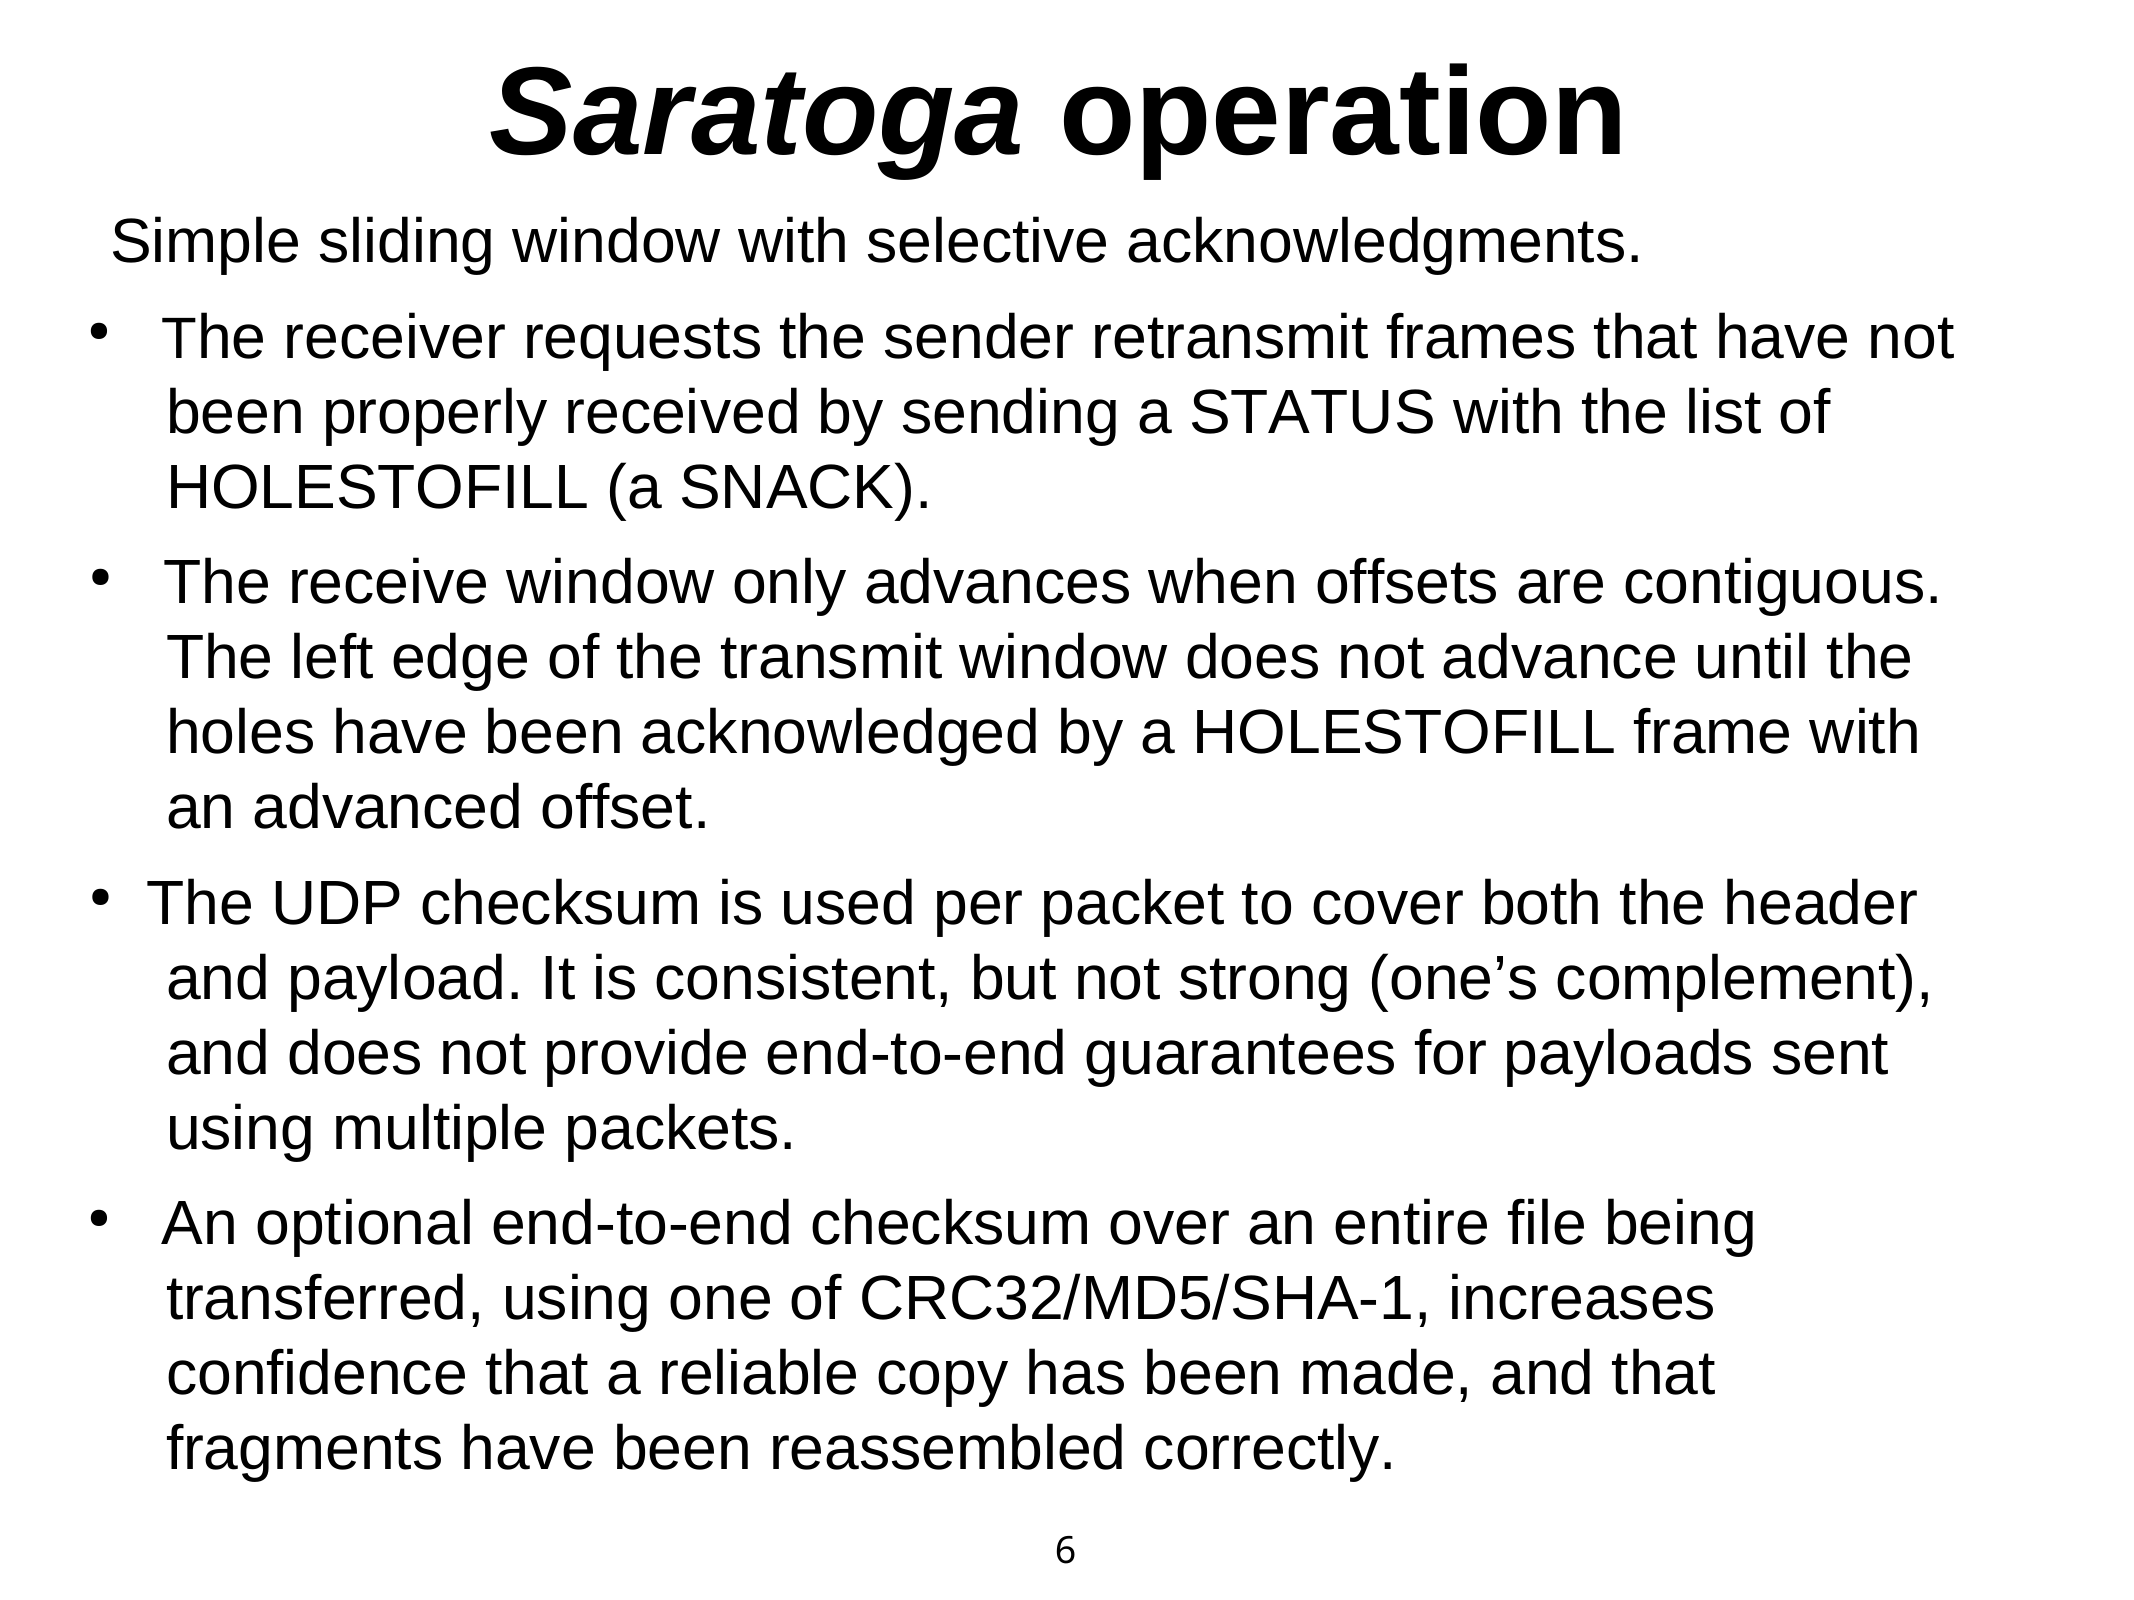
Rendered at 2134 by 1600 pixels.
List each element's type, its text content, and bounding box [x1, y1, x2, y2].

text_box <number> [1037, 1518, 1094, 1580]
text_box Simple sliding window with selective acknowledgments. The receiver requests the sender retransmit frames that have not been properly received by sending a STATUS with the list of HOLESTOFILL (a SNACK). The receive window only advances when offsets are contiguous. The left edge of the transmit window does not advance until the holes have been acknowledged by a HOLESTOFILL frame with an advanced offset. The UDP checksum is used per packet to cover both the header and payload. It is consistent, but not strong (one’s complement), and does not provide end-to-end guarantees for payloads sent using multiple packets. An optional end-to-end checksum over an entire file being transferred, using one of CRC32/MD5/SHA-1, increases confidence that a reliable copy has been made, and that fragments have been reassembled correctly. [87, 199, 1988, 1588]
title Saratoga operation [97, 20, 2021, 188]
